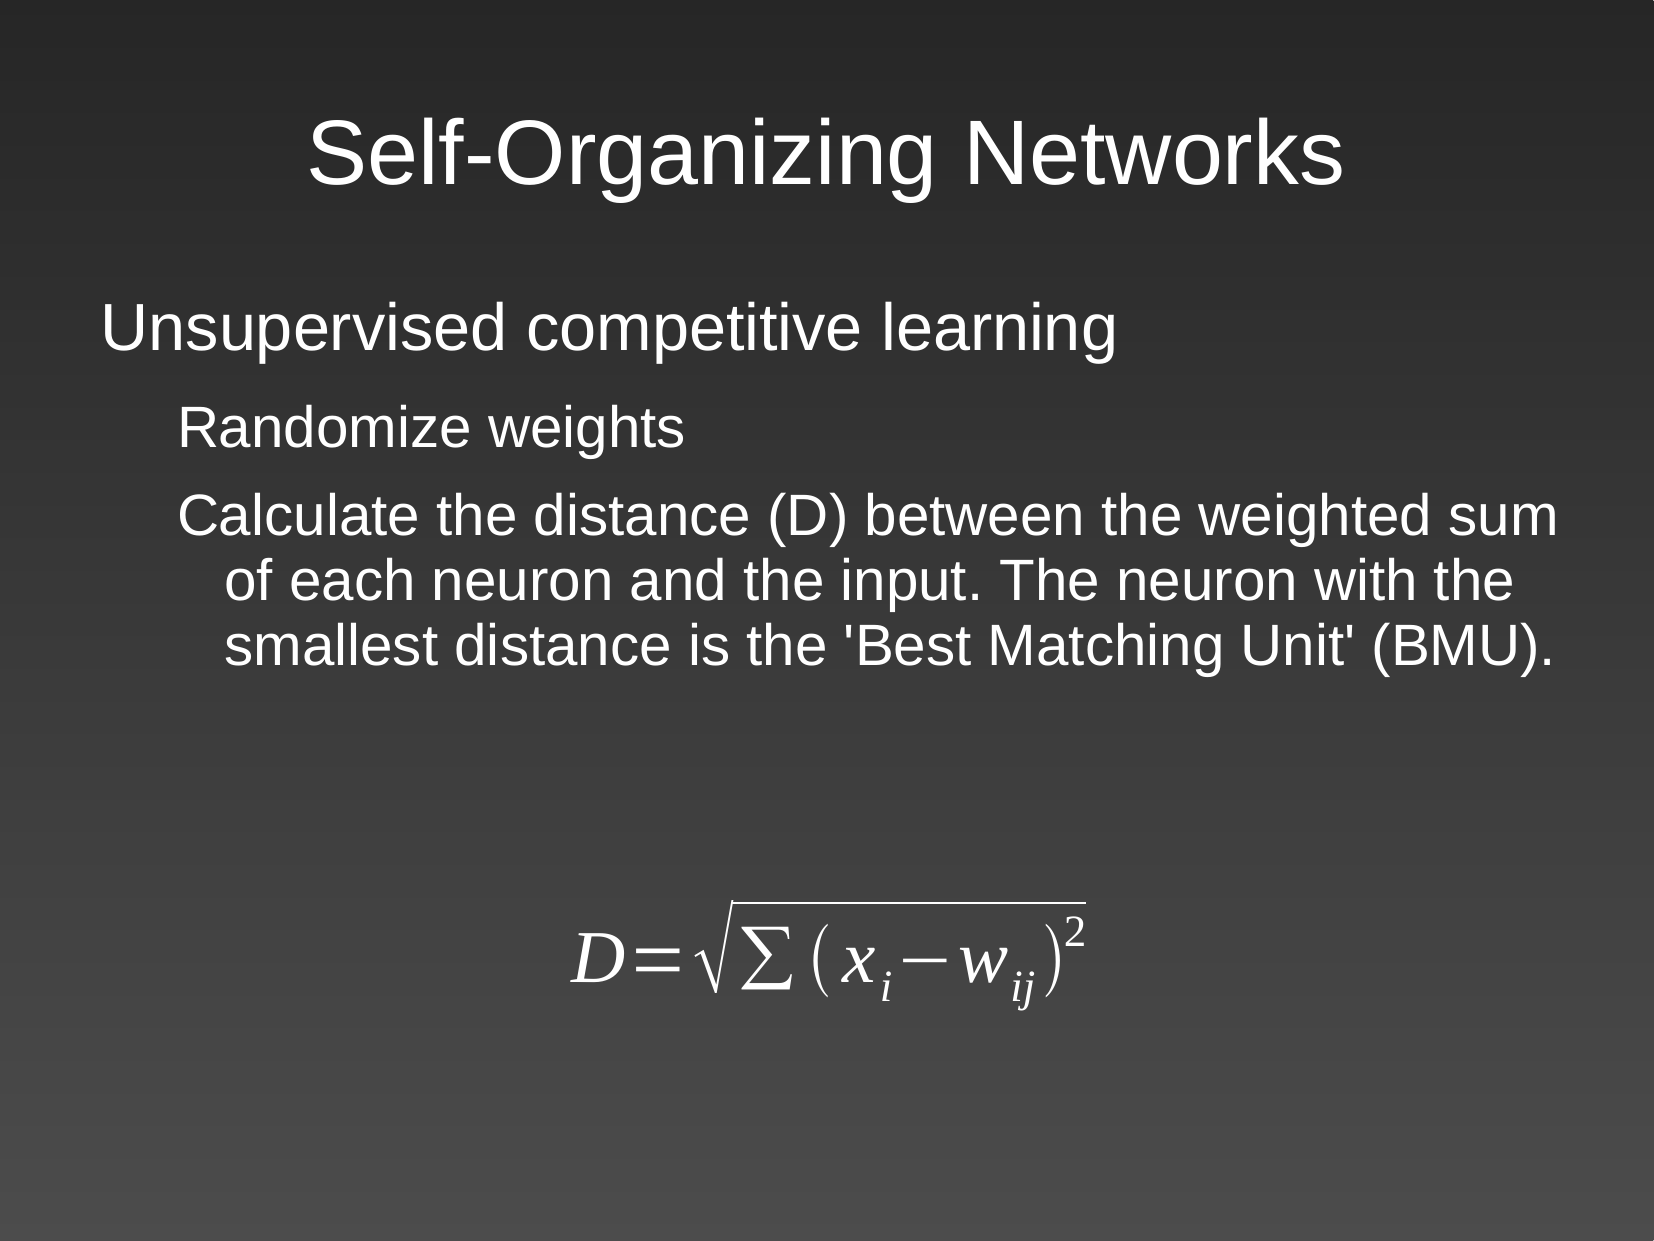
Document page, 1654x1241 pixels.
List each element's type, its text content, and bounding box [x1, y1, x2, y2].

title Self-Organizing Networks [82, 49, 1571, 257]
chart [561, 897, 1093, 1014]
list Unsupervised competitive learning Randomize weights Calculate the distance (D) between the weighted sum of each neuron and the input. The neuron with the smallest distance is the 'Best Matching Unit' (BMU). [82, 290, 1571, 790]
